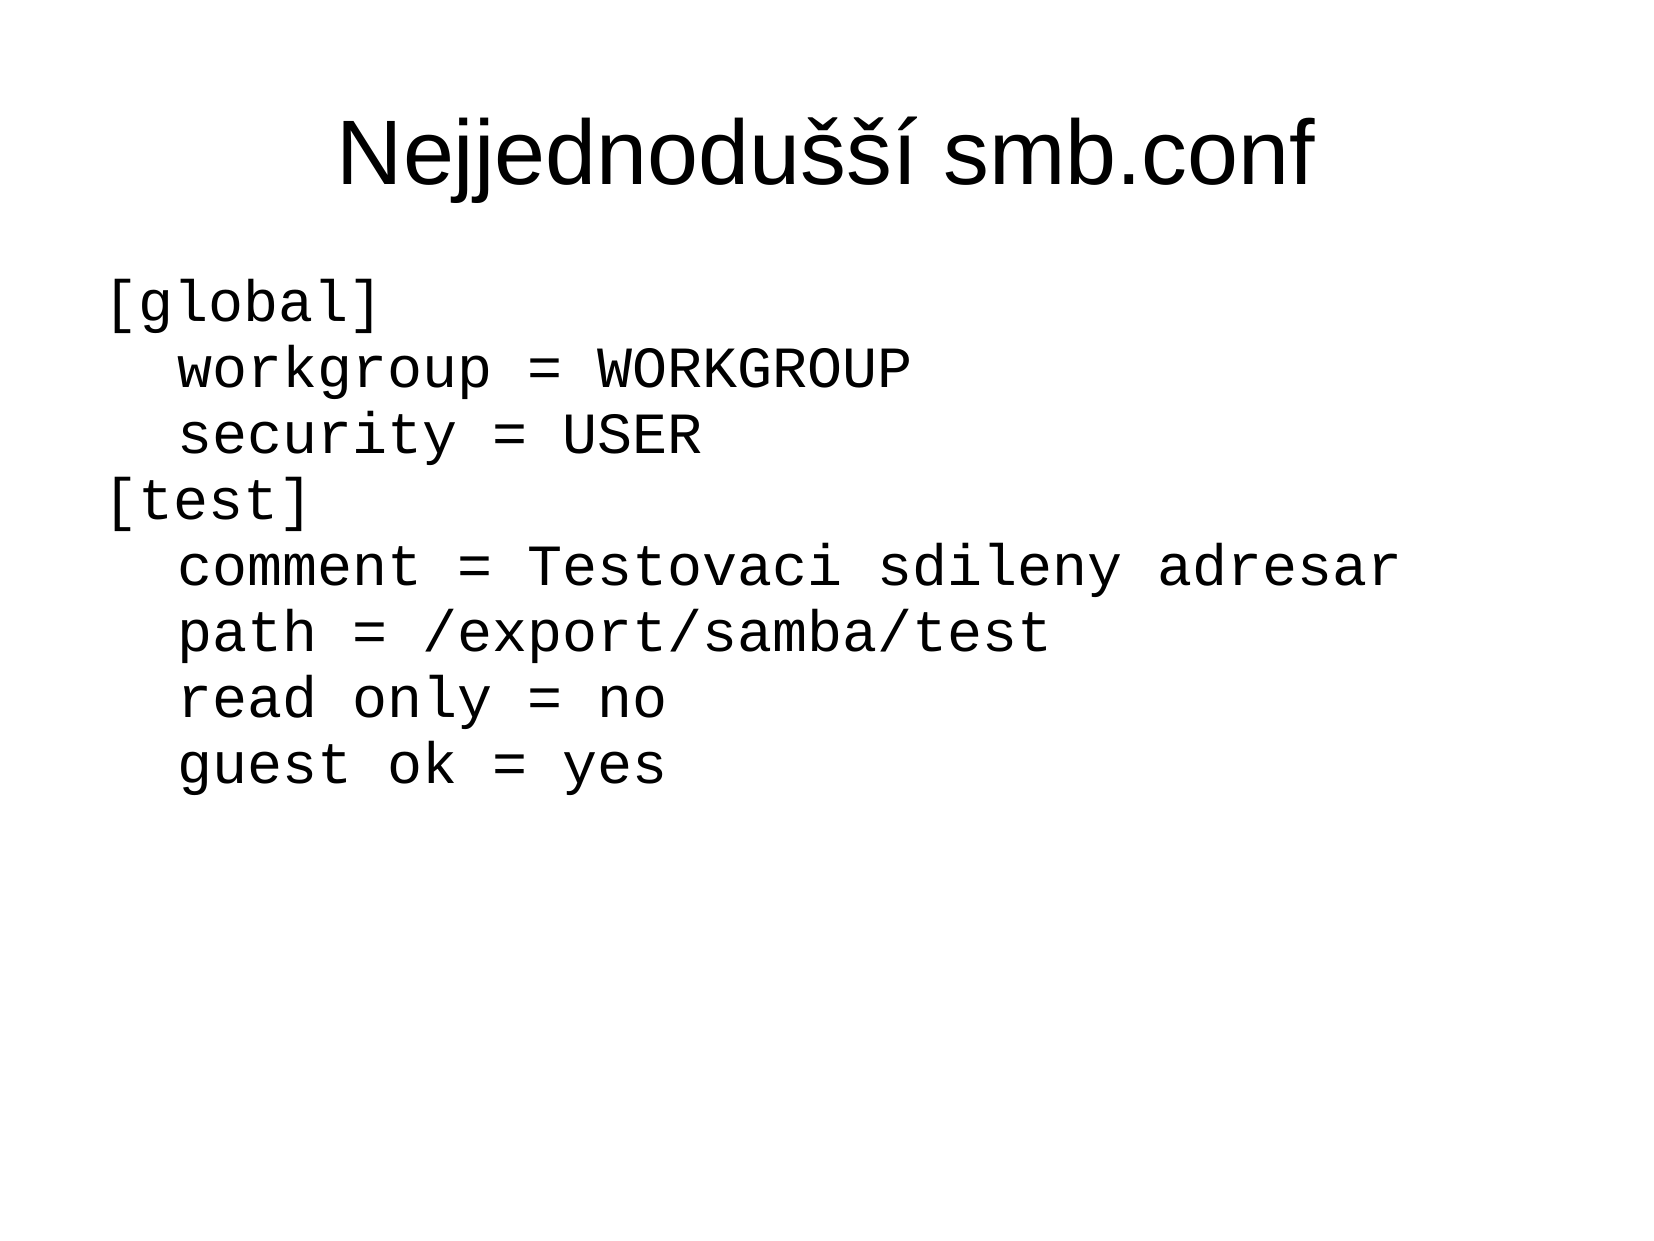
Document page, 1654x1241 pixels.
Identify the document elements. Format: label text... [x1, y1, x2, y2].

title Nejjednodušší smb.conf [82, 56, 1571, 250]
text_box [global] workgroup = WORKGROUP security = USER [test] comment = Testovaci sdileny adresar path = /export/samba/test read only = no guest ok = yes [88, 265, 1565, 1182]
